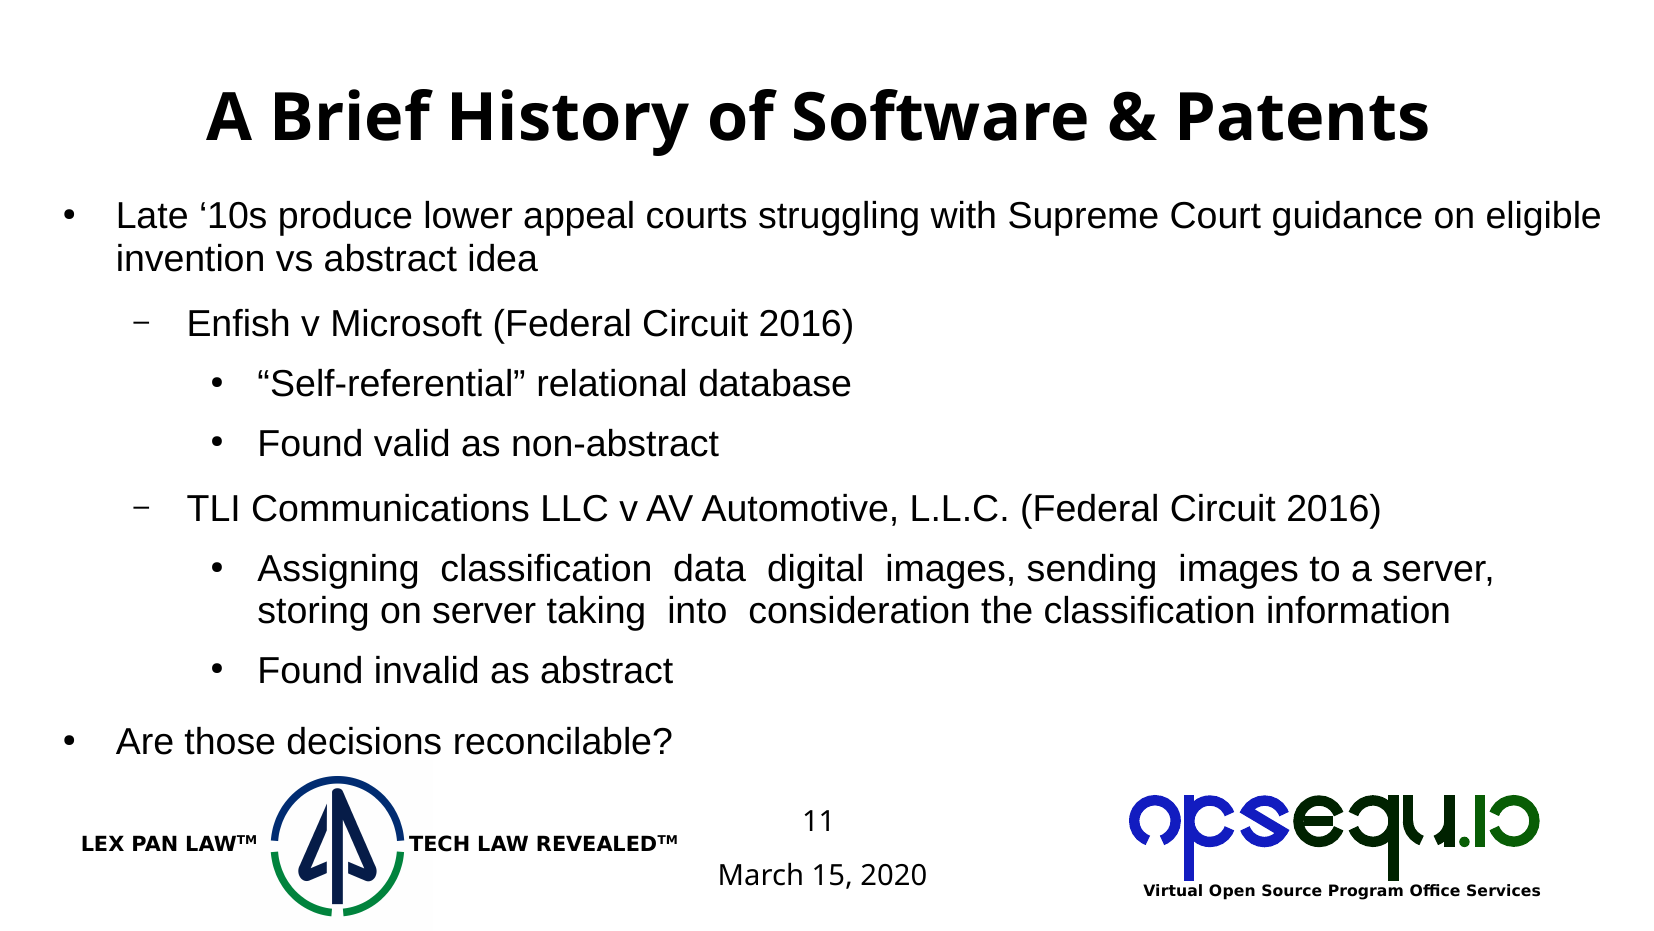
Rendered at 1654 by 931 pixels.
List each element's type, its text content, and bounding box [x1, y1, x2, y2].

list Late ‘10s produce lower appeal courts struggling with Supreme Court guidance on eligible invention vs abstract idea Enfish v Microsoft (Federal Circuit 2016) “Self-referential” relational database Found valid as non-abstract TLI Communications LLC v AV Automotive, L.L.C. (Federal Circuit 2016) Assigning classification data digital images, sending images to a server, storing on server taking into consideration the classification information Found invalid as abstract Are those decisions reconcilable? [45, 195, 1606, 735]
picture [240, 760, 433, 931]
title A Brief History of Software & Patents [75, 37, 1564, 193]
